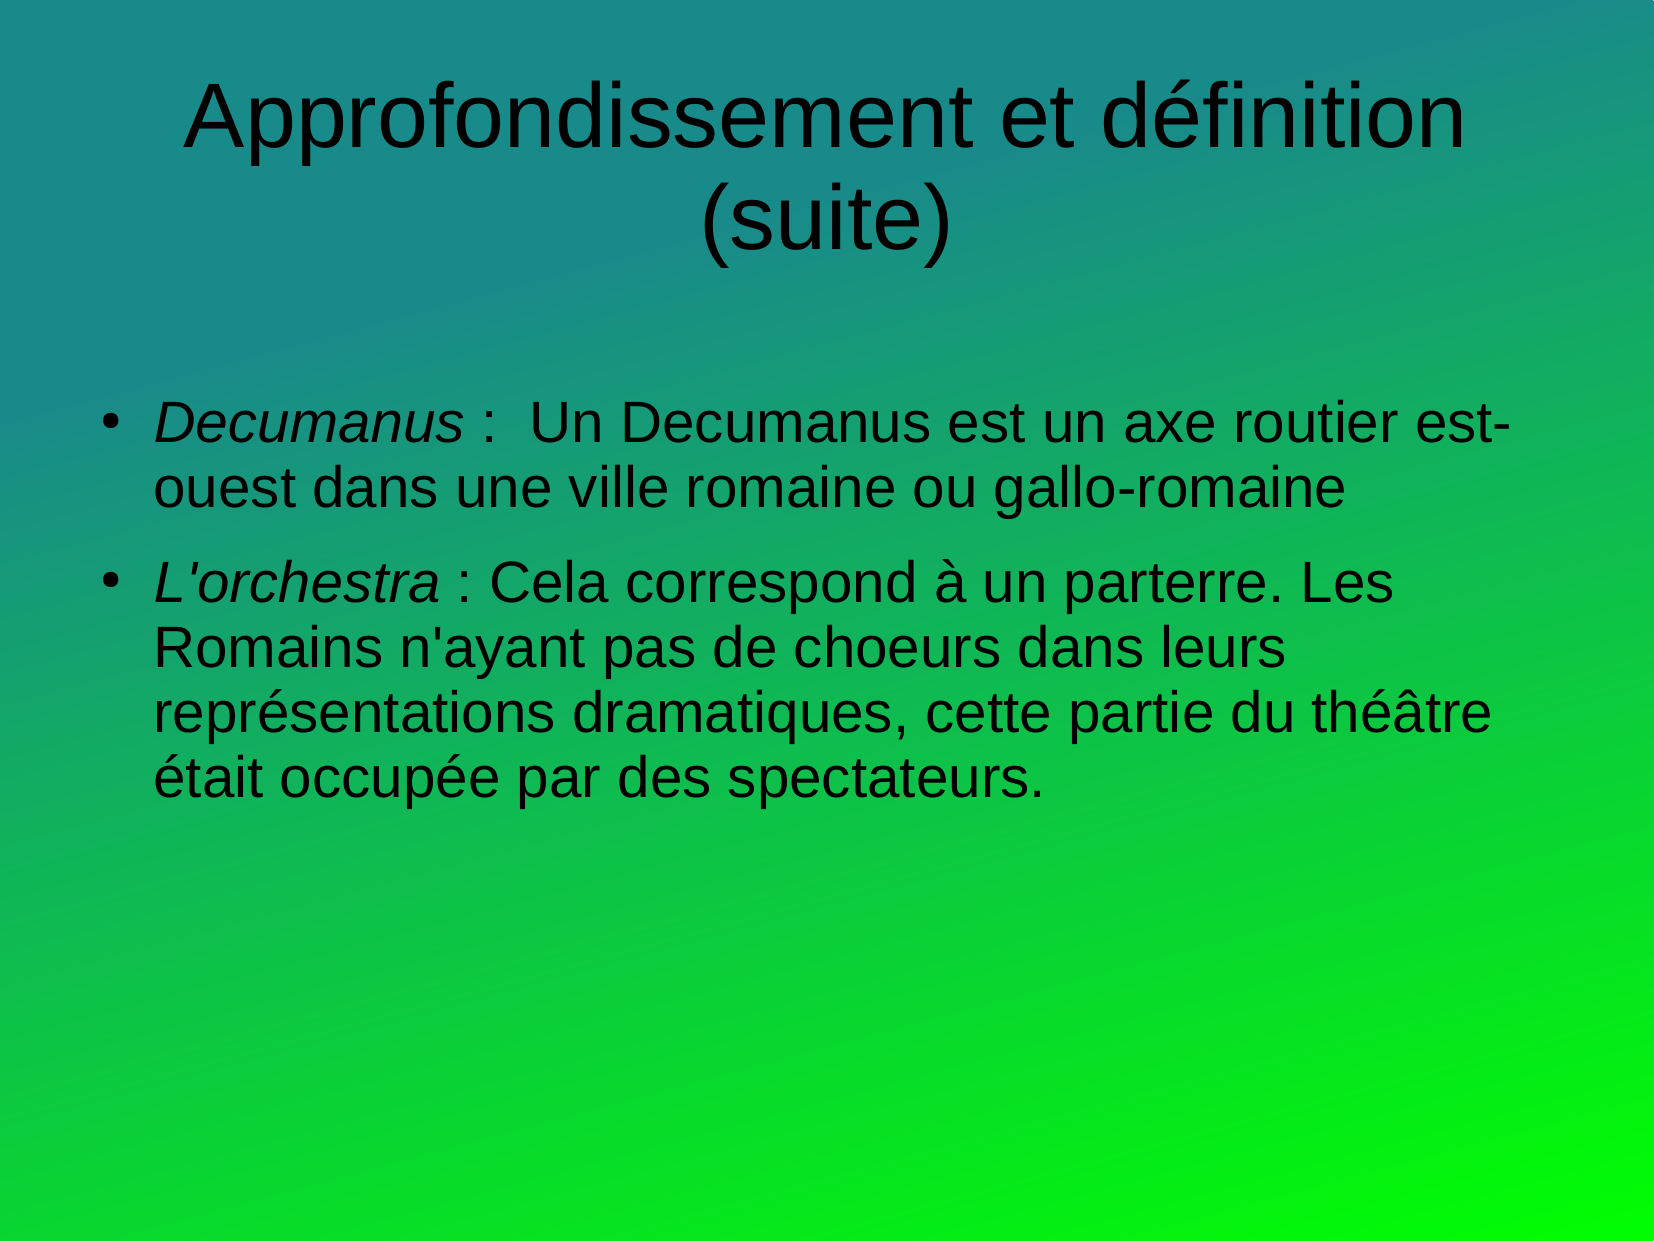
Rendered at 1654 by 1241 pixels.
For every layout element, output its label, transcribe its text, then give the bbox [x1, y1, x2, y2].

title Approfondissement et définition (suite) [82, 63, 1571, 271]
list Decumanus : Un Decumanus est un axe routier est-ouest dans une ville romaine ou gallo-romaine L'orchestra : Cela correspond à un parterre. Les Romains n'ayant pas de choeurs dans leurs représentations dramatiques, cette partie du théâtre était occupée par des spectateurs. [82, 389, 1571, 1111]
